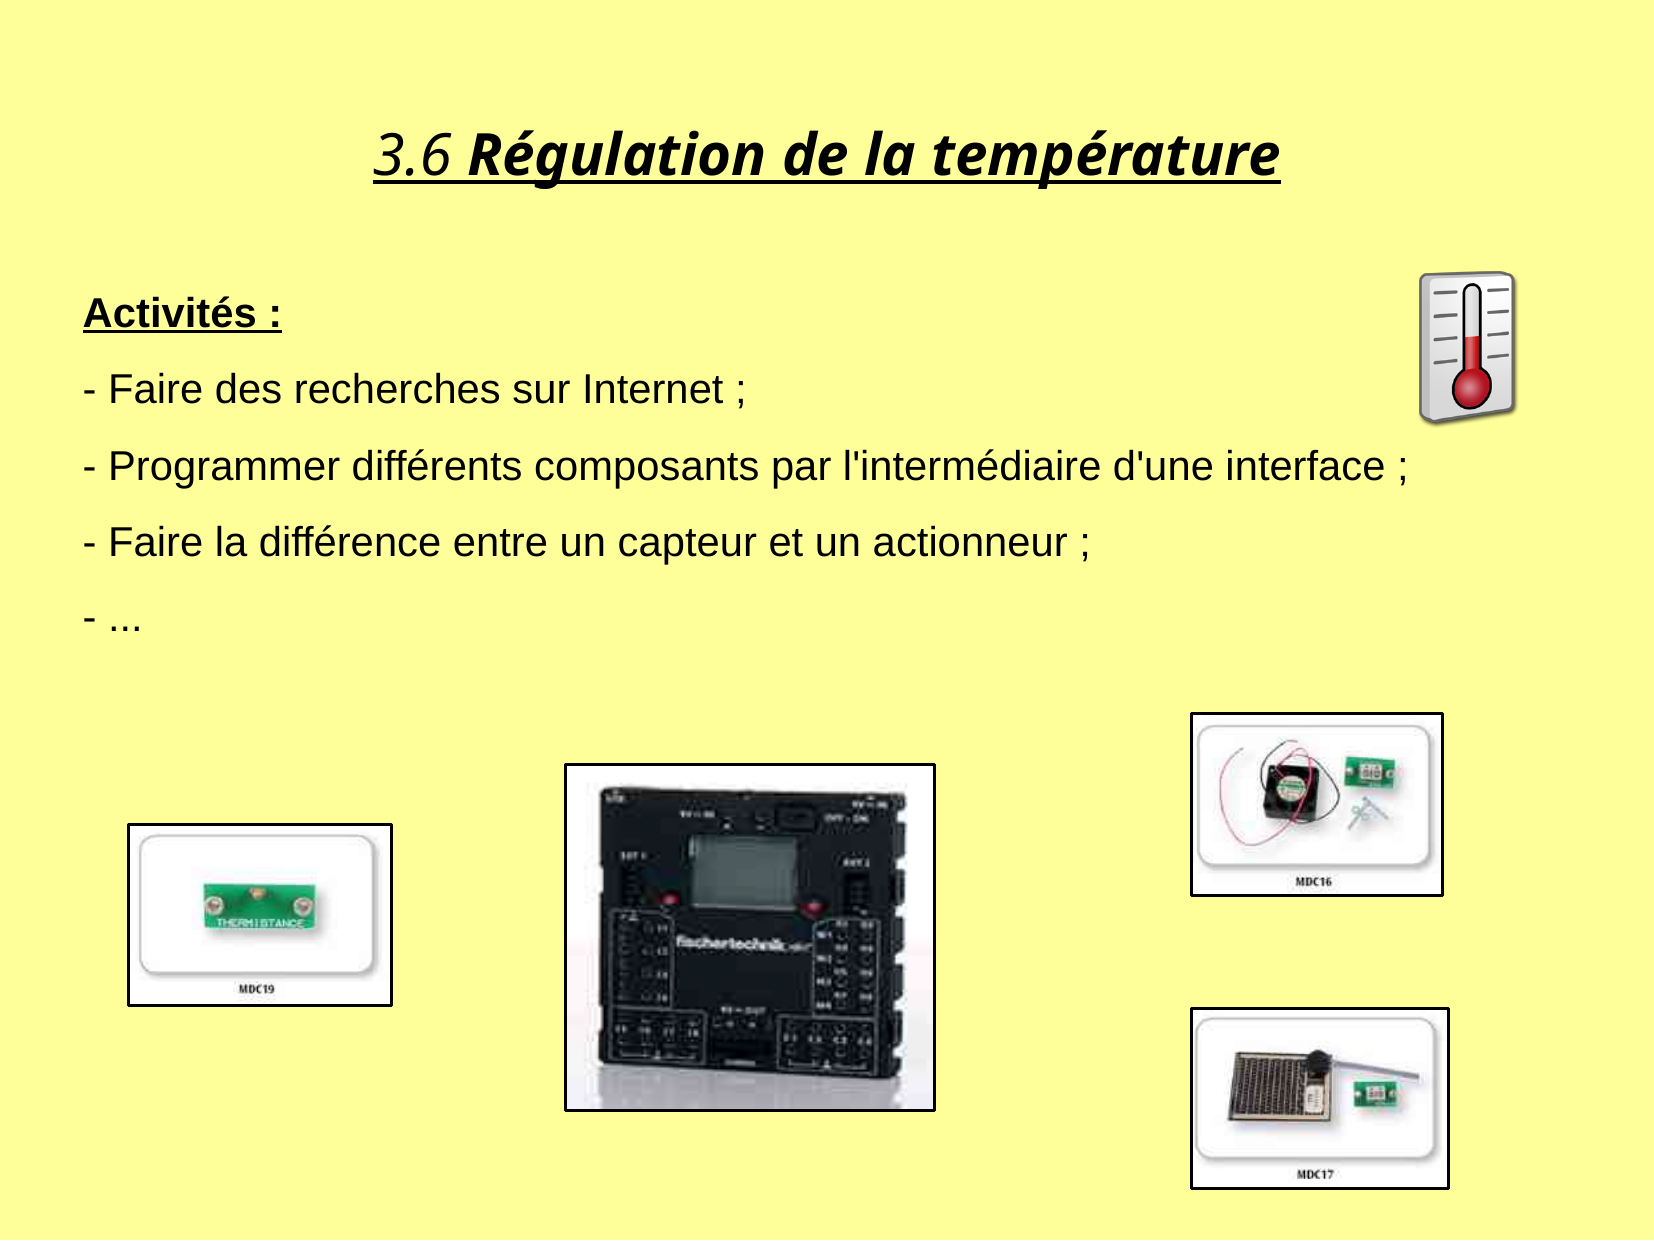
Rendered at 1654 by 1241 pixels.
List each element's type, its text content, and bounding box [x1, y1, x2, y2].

picture [1192, 1009, 1448, 1188]
picture [566, 766, 934, 1109]
title 3.6 Régulation de la température [82, 49, 1571, 257]
picture [1381, 263, 1555, 438]
picture [129, 825, 390, 1004]
list Activités : - Faire des recherches sur Internet ; - Programmer différents composants par l'intermédiaire d'une interface ; - Faire la différence entre un capteur et un actionneur ; - ... [82, 290, 1571, 1109]
picture [1192, 715, 1441, 895]
